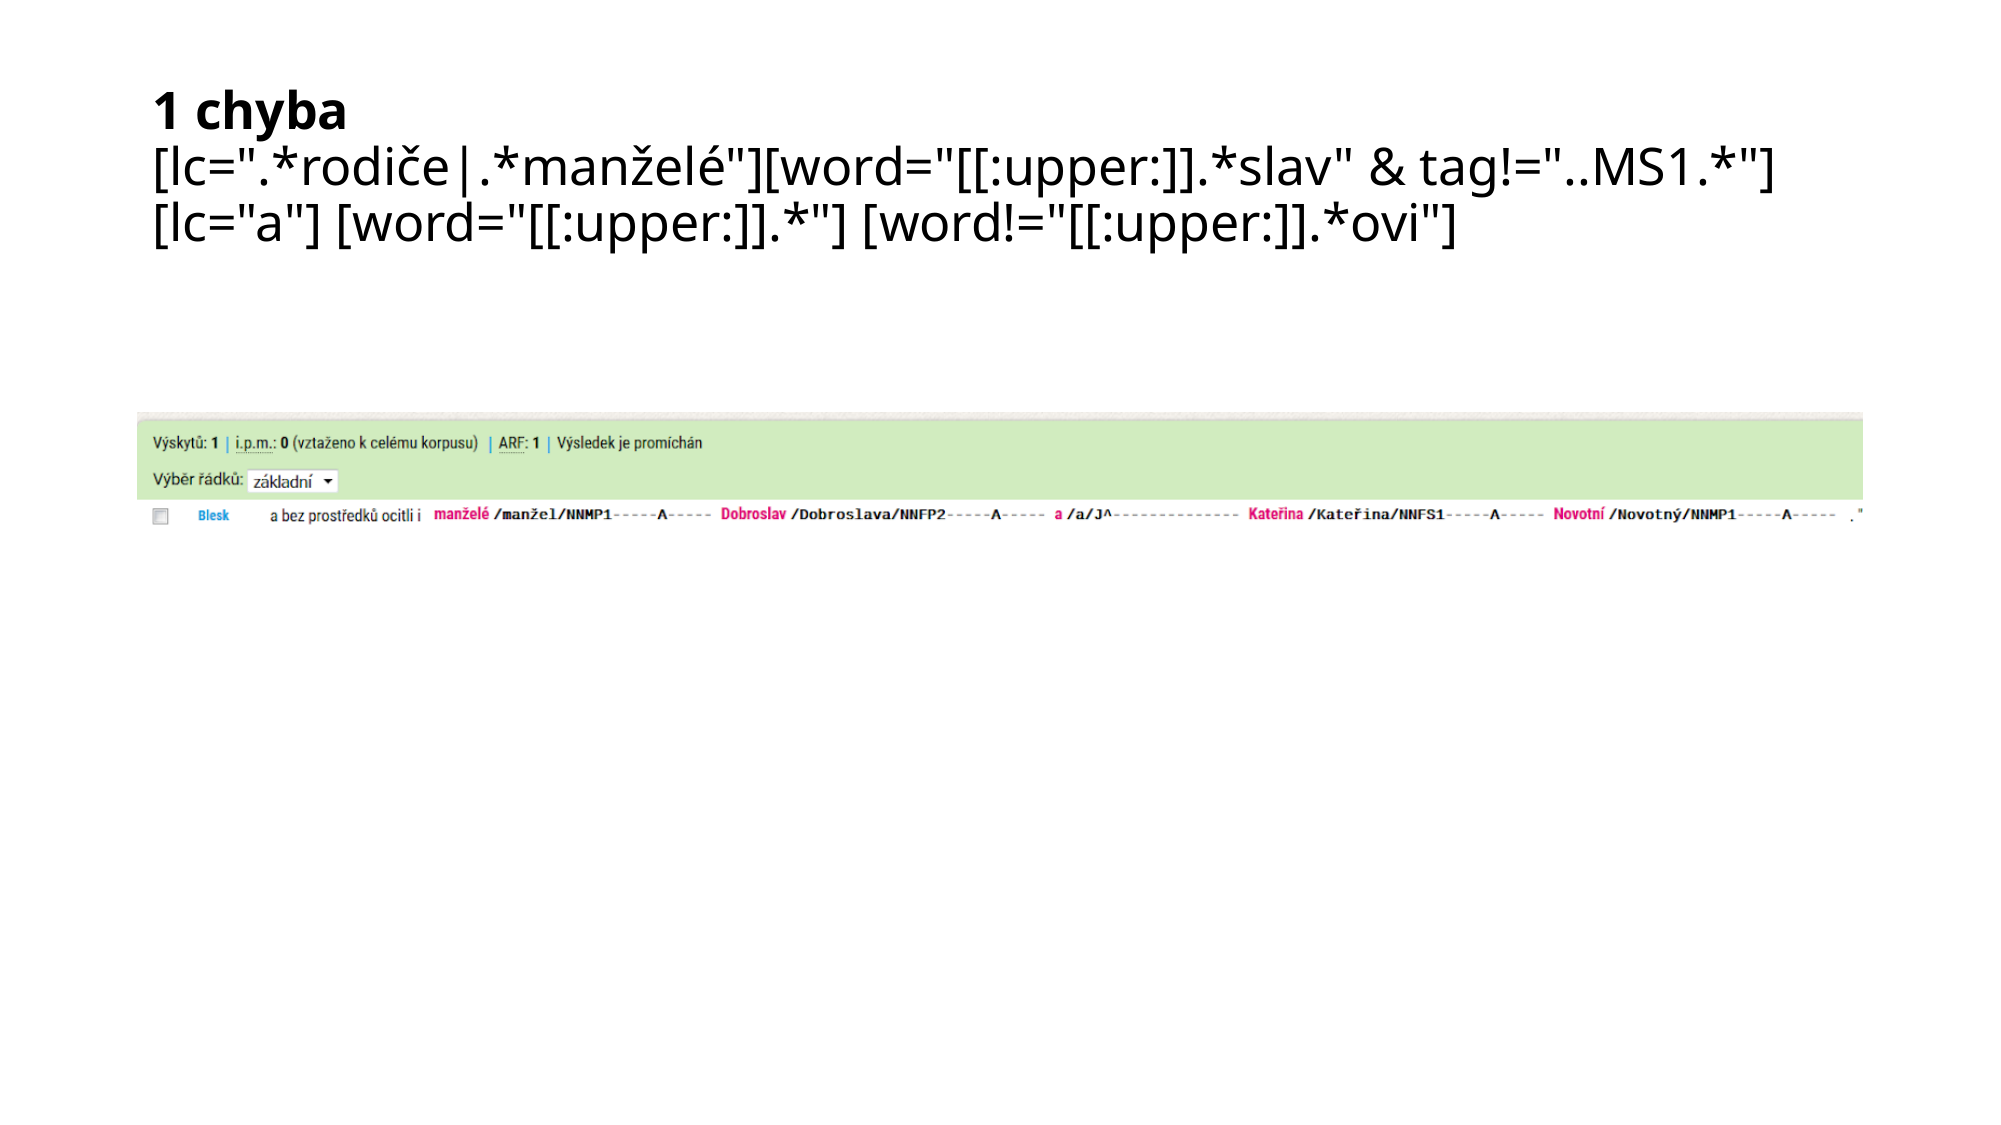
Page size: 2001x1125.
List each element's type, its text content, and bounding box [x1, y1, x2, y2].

title 1 chyba [lc=".*rodiče|.*manželé"][word="[[:upper:]].*slav" & tag!="..MS1.*"] [lc="a"] [word="[[:upper:]].*"] [word!="[[:upper:]].*ovi"] [137, 59, 1863, 278]
picture [137, 412, 1863, 543]
